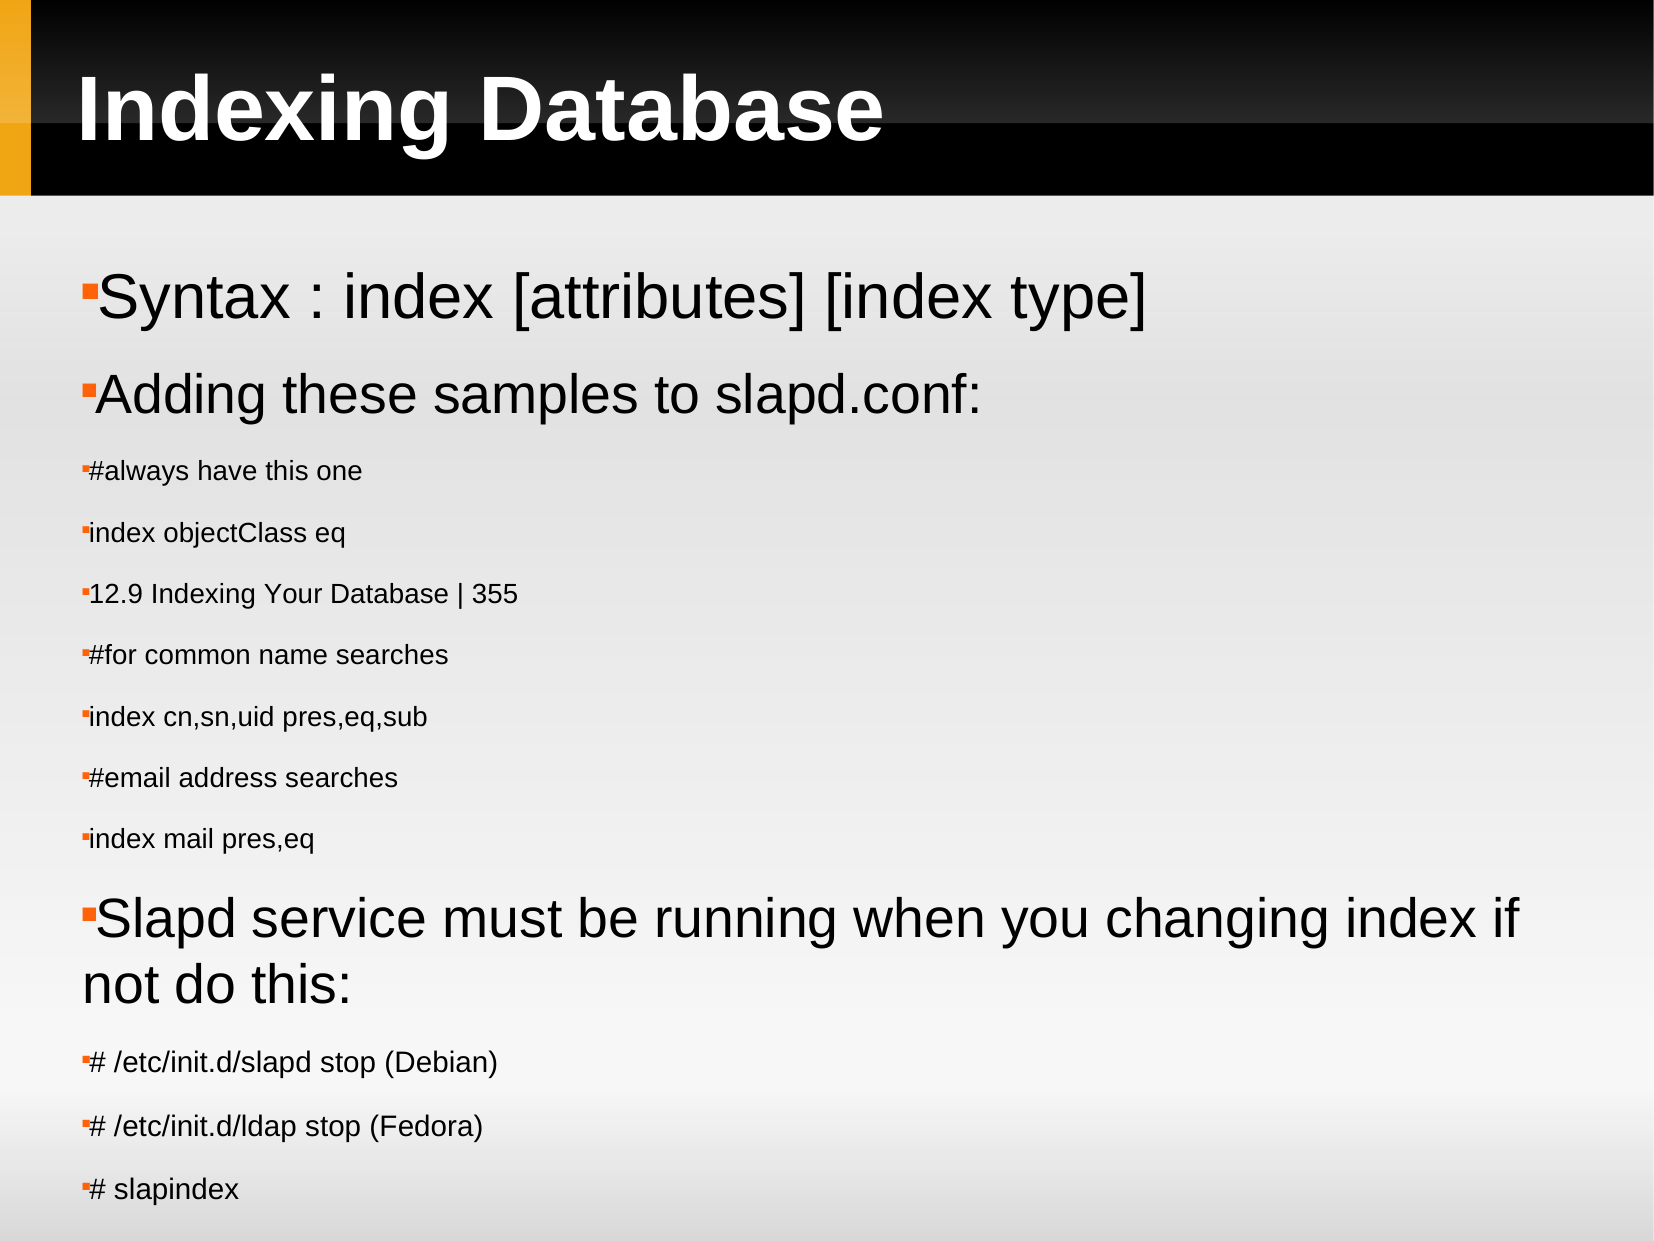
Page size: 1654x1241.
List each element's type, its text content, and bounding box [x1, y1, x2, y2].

title Indexing Database [76, 7, 1565, 200]
list Syntax : index [attributes] [index type] Adding these samples to slapd.conf: #always have this one index objectClass eq 12.9 Indexing Your Database | 355 #for common name searches index cn,sn,uid pres,eq,sub #email address searches index mail pres,eq Slapd service must be running when you changing index if not do this: # /etc/init.d/slapd stop (Debian) # /etc/init.d/ldap stop (Fedora) # slapindex [82, 254, 1571, 1211]
